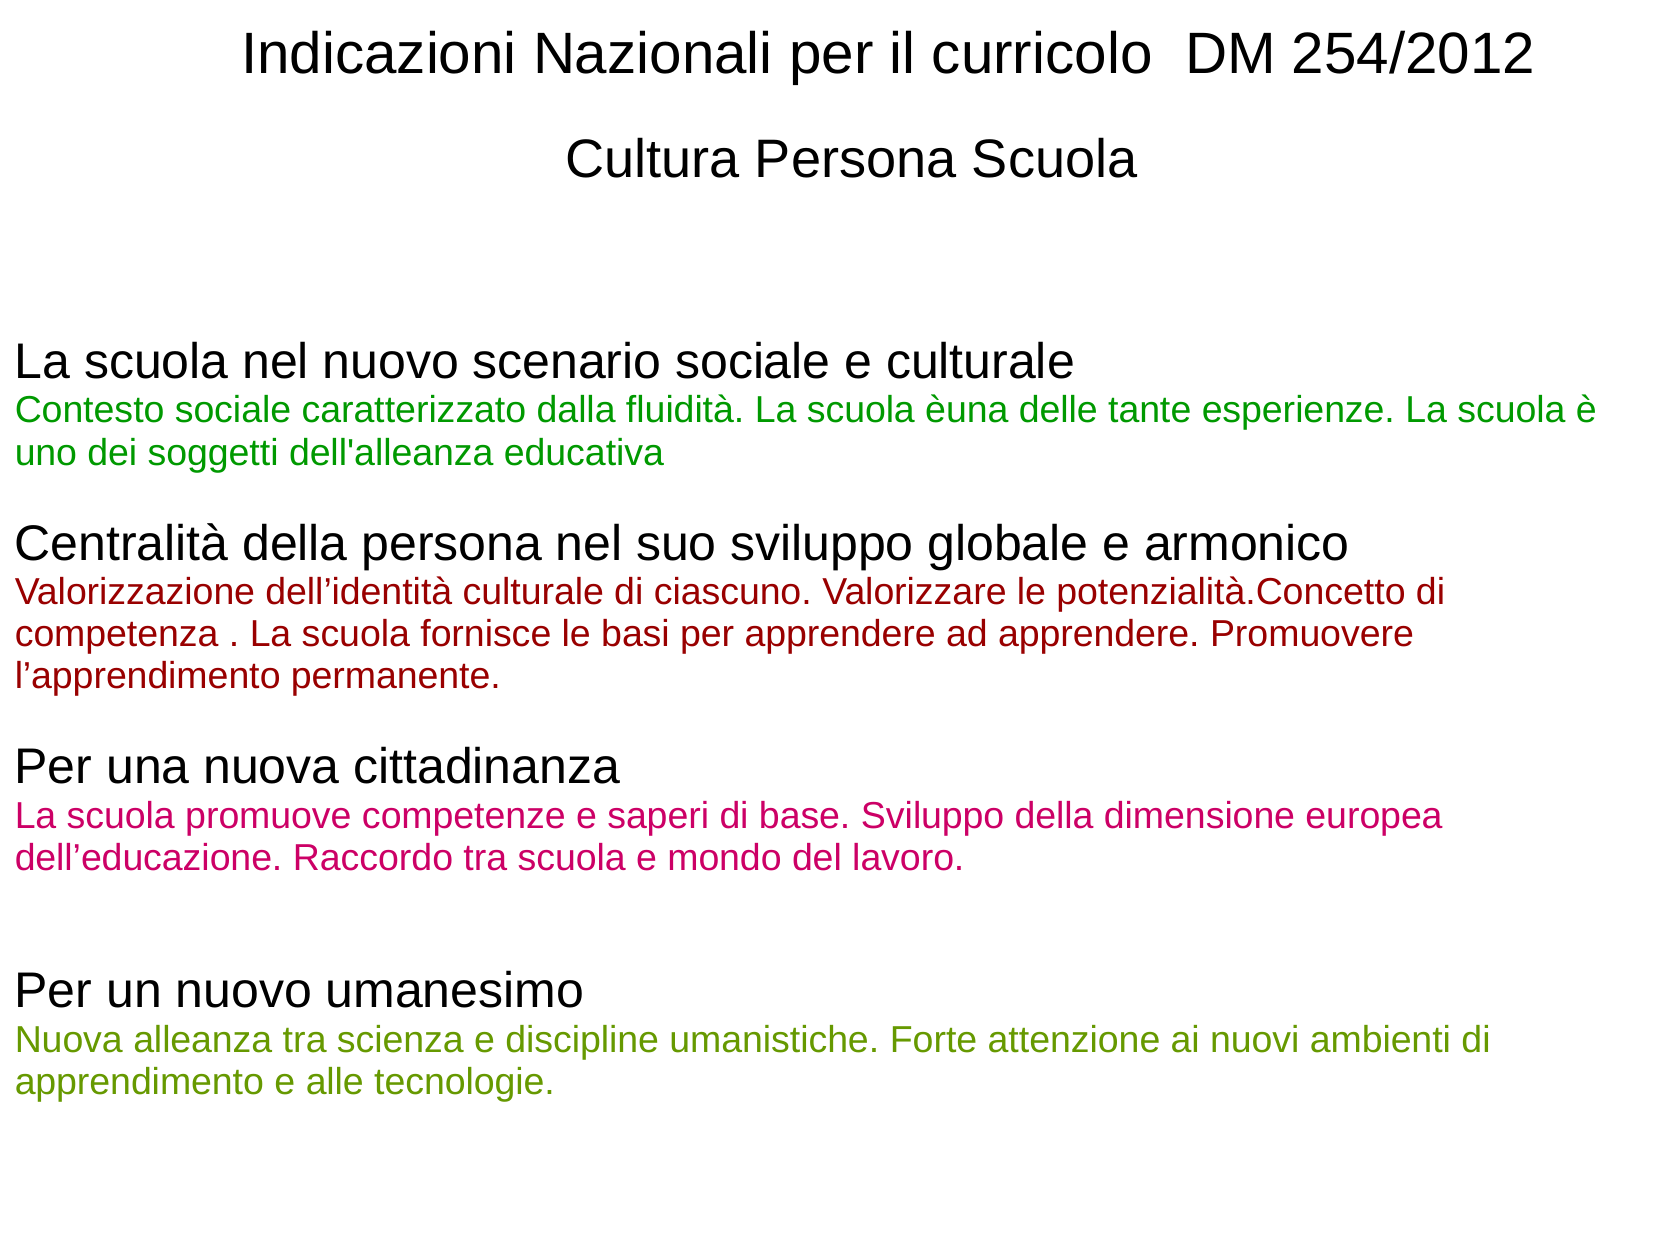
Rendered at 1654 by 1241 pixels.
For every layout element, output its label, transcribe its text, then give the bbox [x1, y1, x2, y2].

text_box Indicazioni Nazionali per il curricolo DM 254/2012 Cultura Persona Scuola La scuola nel nuovo scenario sociale e culturale Contesto sociale caratterizzato dalla fluidità. La scuola èuna delle tante esperienze. La scuola è uno dei soggetti dell'alleanza educativa Centralità della persona nel suo sviluppo globale e armonico Valorizzazione dell’identità culturale di ciascuno. Valorizzare le potenzialità.Concetto di competenza . La scuola fornisce le basi per apprendere ad apprendere. Promuovere l’apprendimento permanente. Per una nuova cittadinanza La scuola promuove competenze e saperi di base. Sviluppo della dimensione europea dell’educazione. Raccordo tra scuola e mondo del lavoro. Per un nuovo umanesimo Nuova alleanza tra scienza e discipline umanistiche. Forte attenzione ai nuovi ambienti di apprendimento e alle tecnologie. [0, 13, 1654, 1111]
